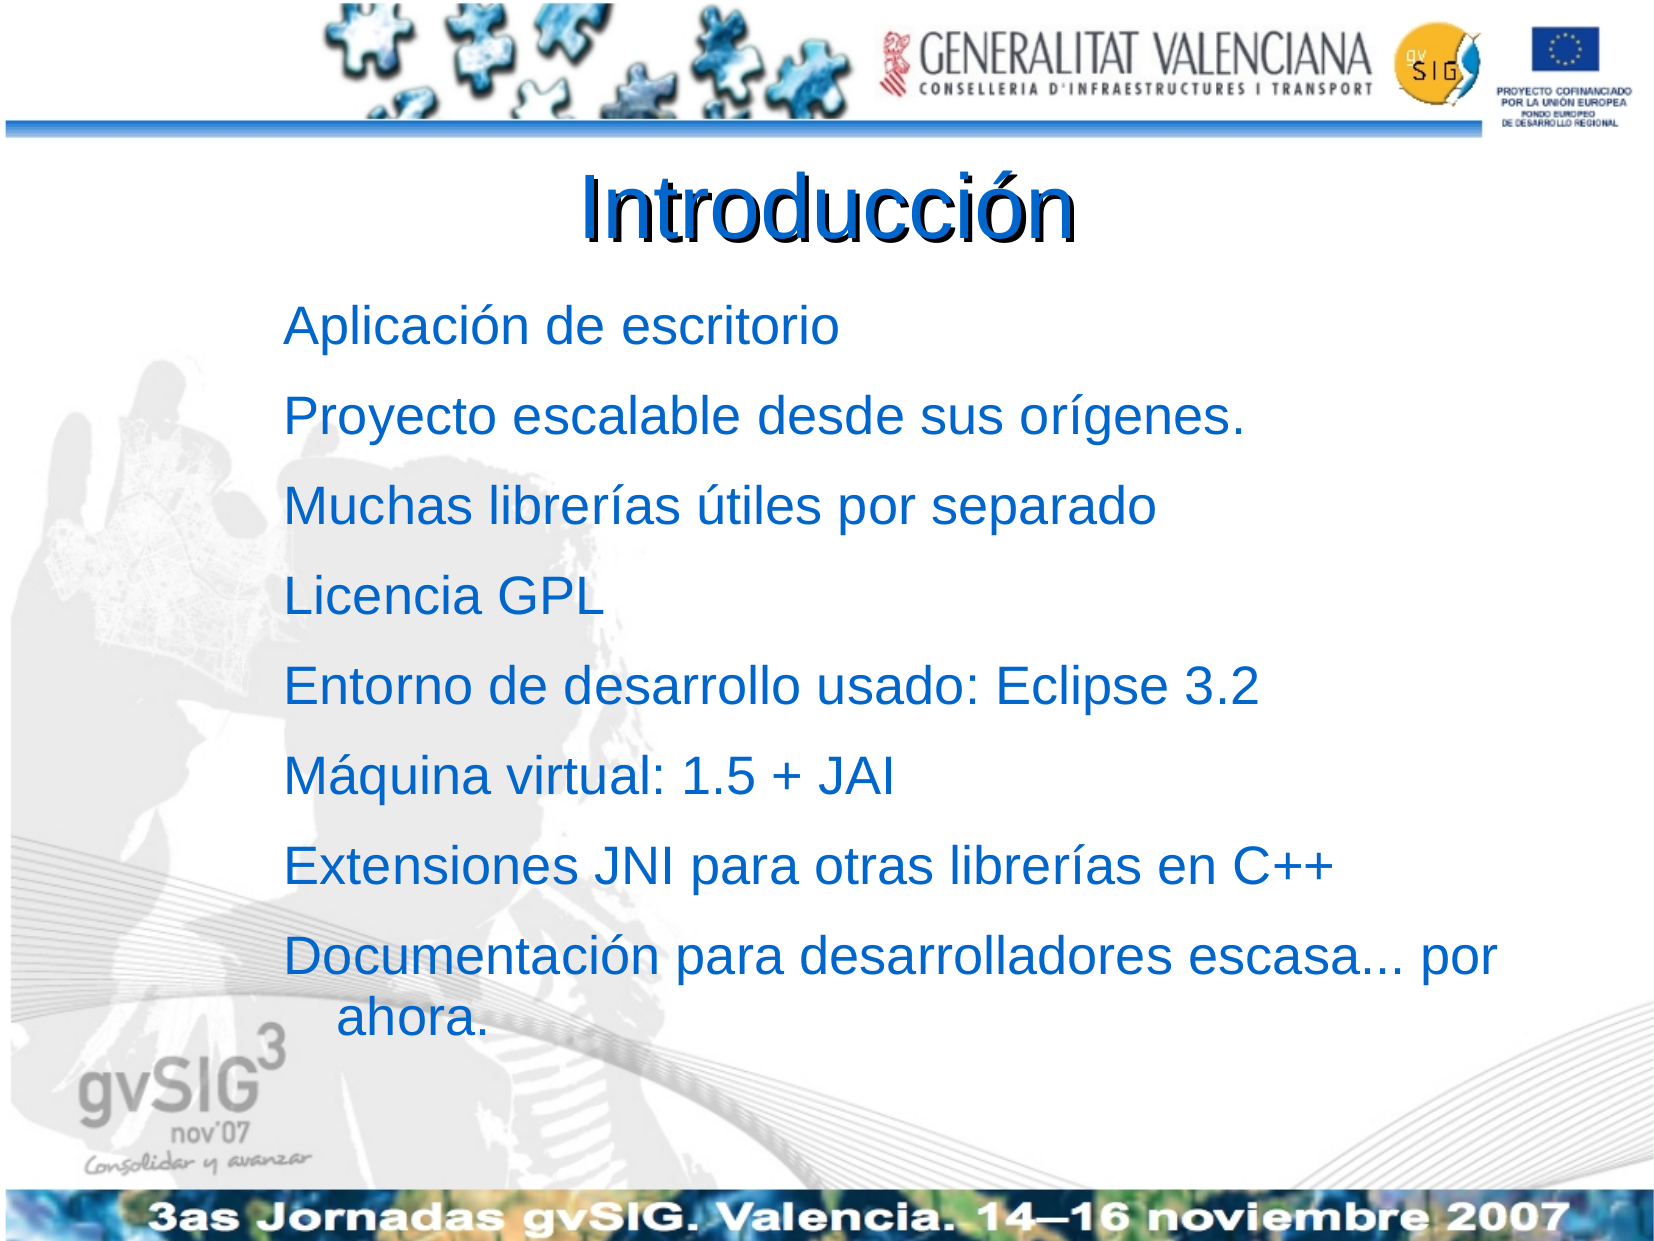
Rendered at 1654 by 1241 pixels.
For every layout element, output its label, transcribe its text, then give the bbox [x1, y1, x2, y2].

title Introducción [121, 102, 1534, 311]
picture [5, 2, 1654, 1241]
list Aplicación de escritorio Proyecto escalable desde sus orígenes. Muchas librerías útiles por separado Licencia GPL Entorno de desarrollo usado: Eclipse 3.2 Máquina virtual: 1.5 + JAI Extensiones JNI para otras librerías en C++ Documentación para desarrolladores escasa... por ahora. [265, 295, 1534, 1063]
